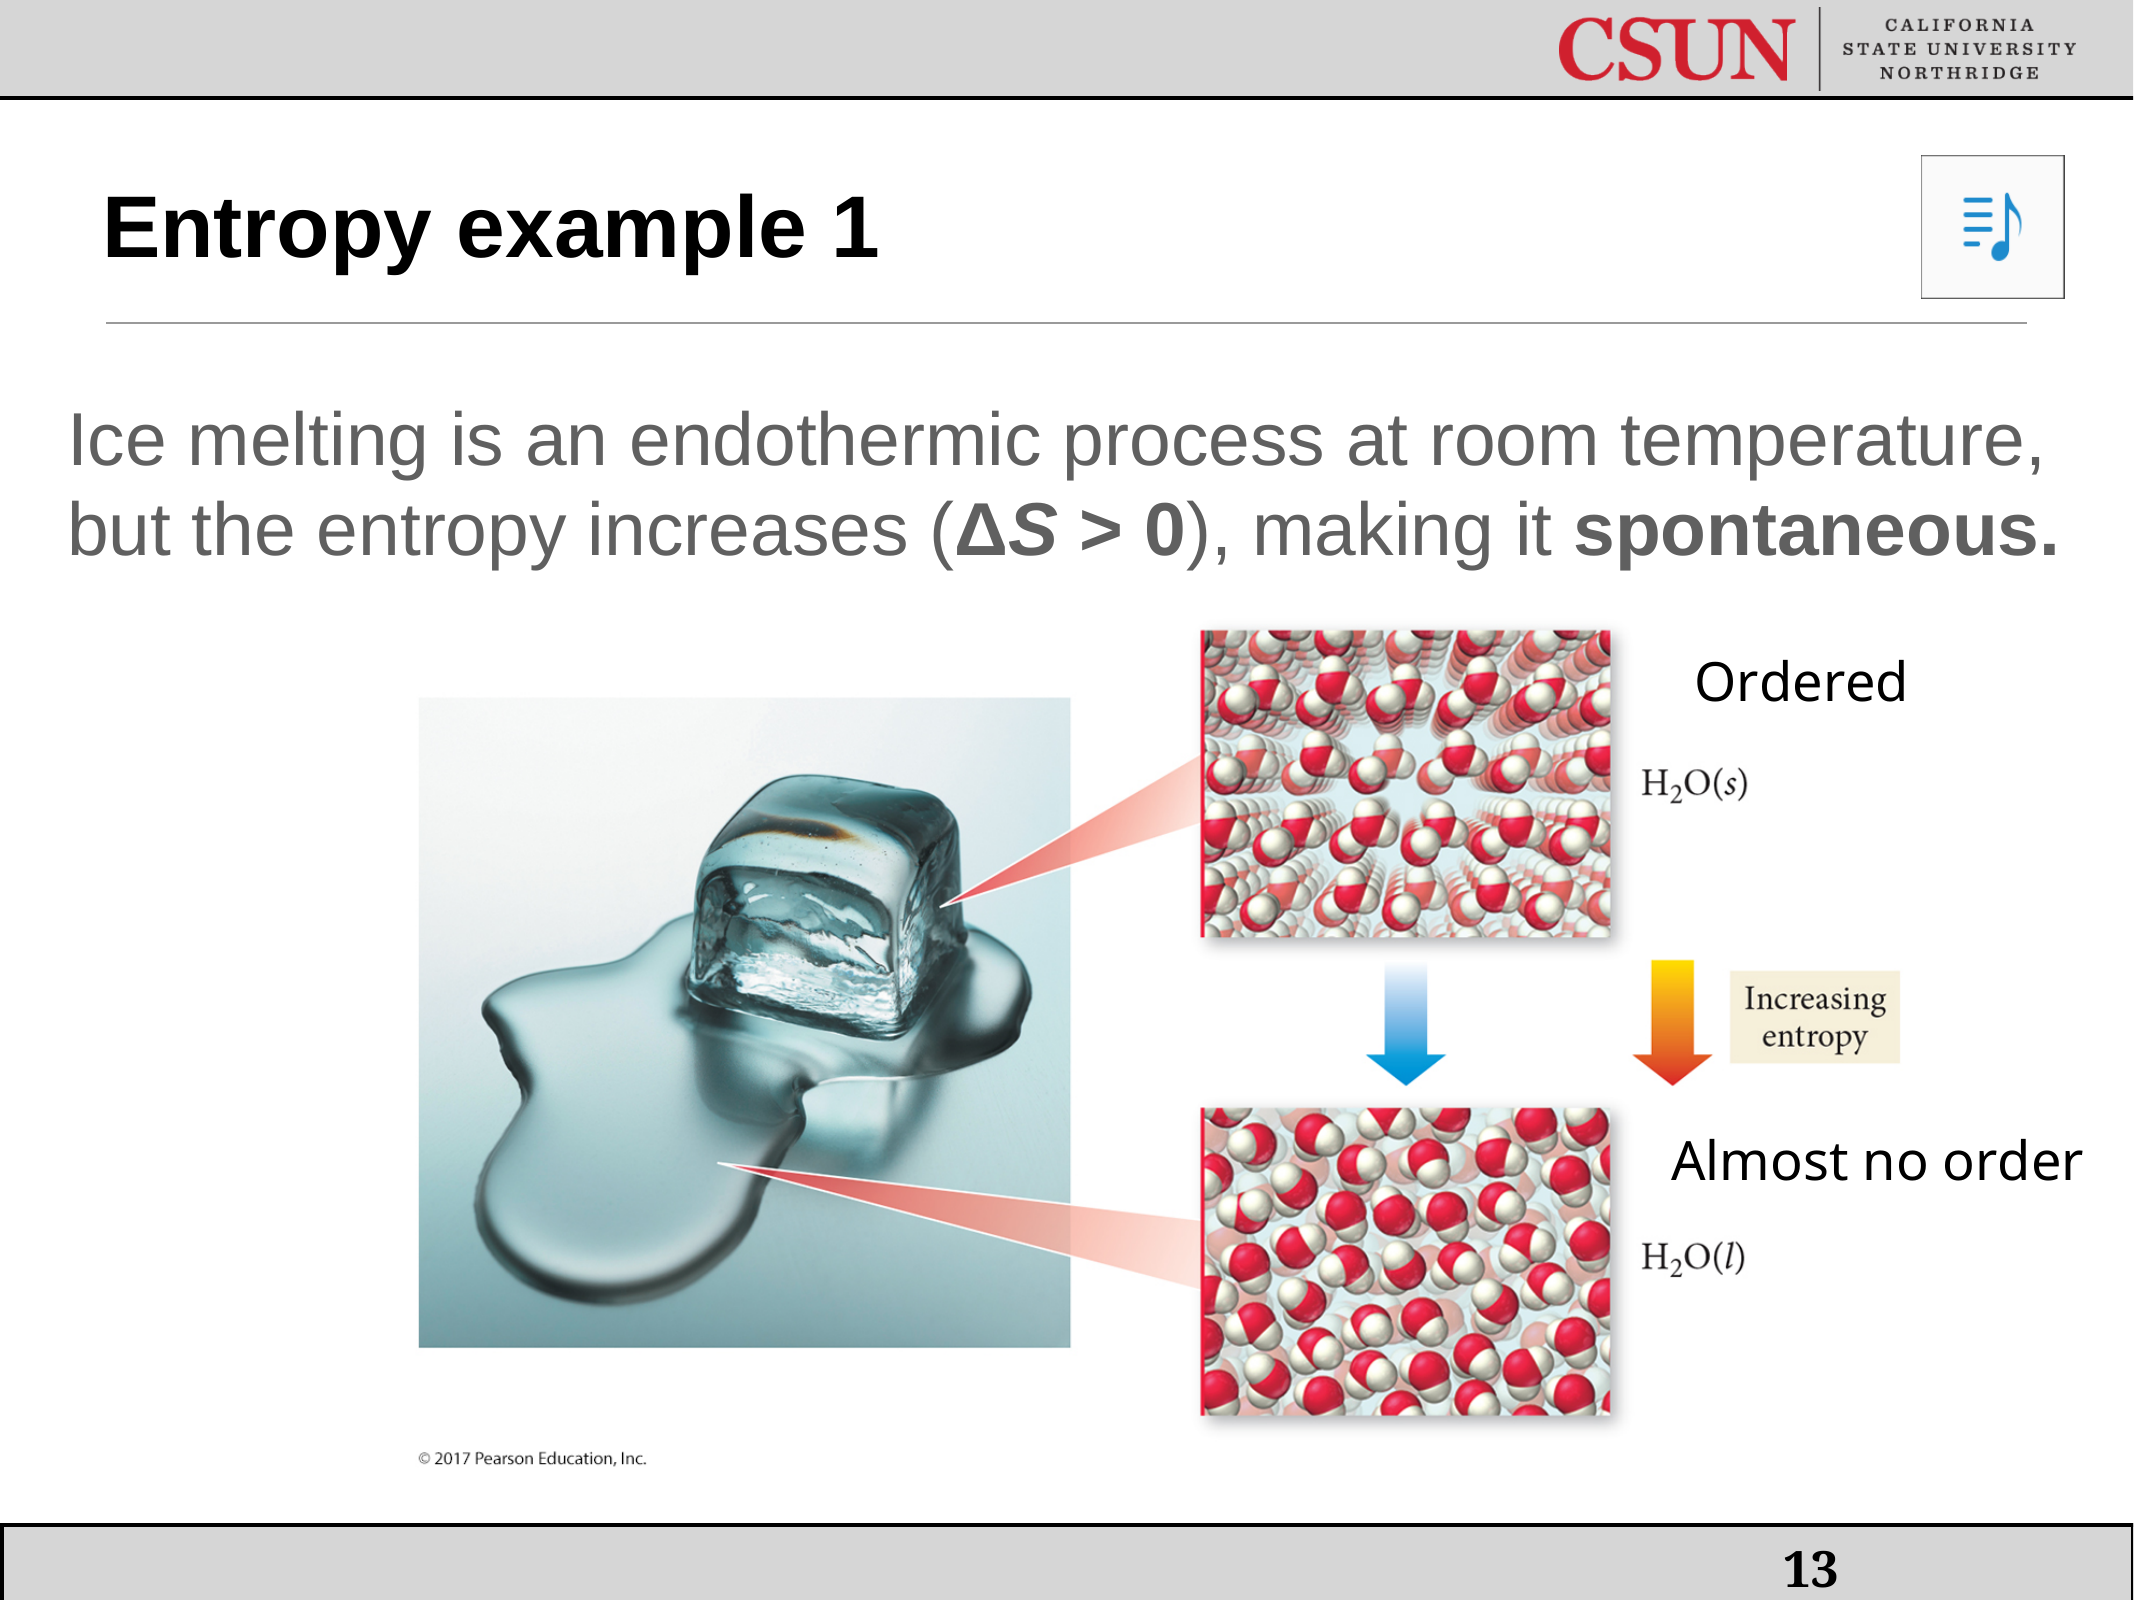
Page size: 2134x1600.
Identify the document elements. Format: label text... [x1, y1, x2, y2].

picture [407, 607, 1912, 1475]
list Ice melting is an endothermic process at room temperature, but the entropy increases (ΔS > 0), making it spontaneous. [15, 382, 2134, 1460]
text_box Ordered [1680, 640, 1933, 721]
text_box Almost no order [1656, 1118, 2122, 1199]
title Entropy example 1 [93, 104, 2040, 284]
picture [1559, 7, 2076, 91]
text_box [1920, 154, 2066, 301]
